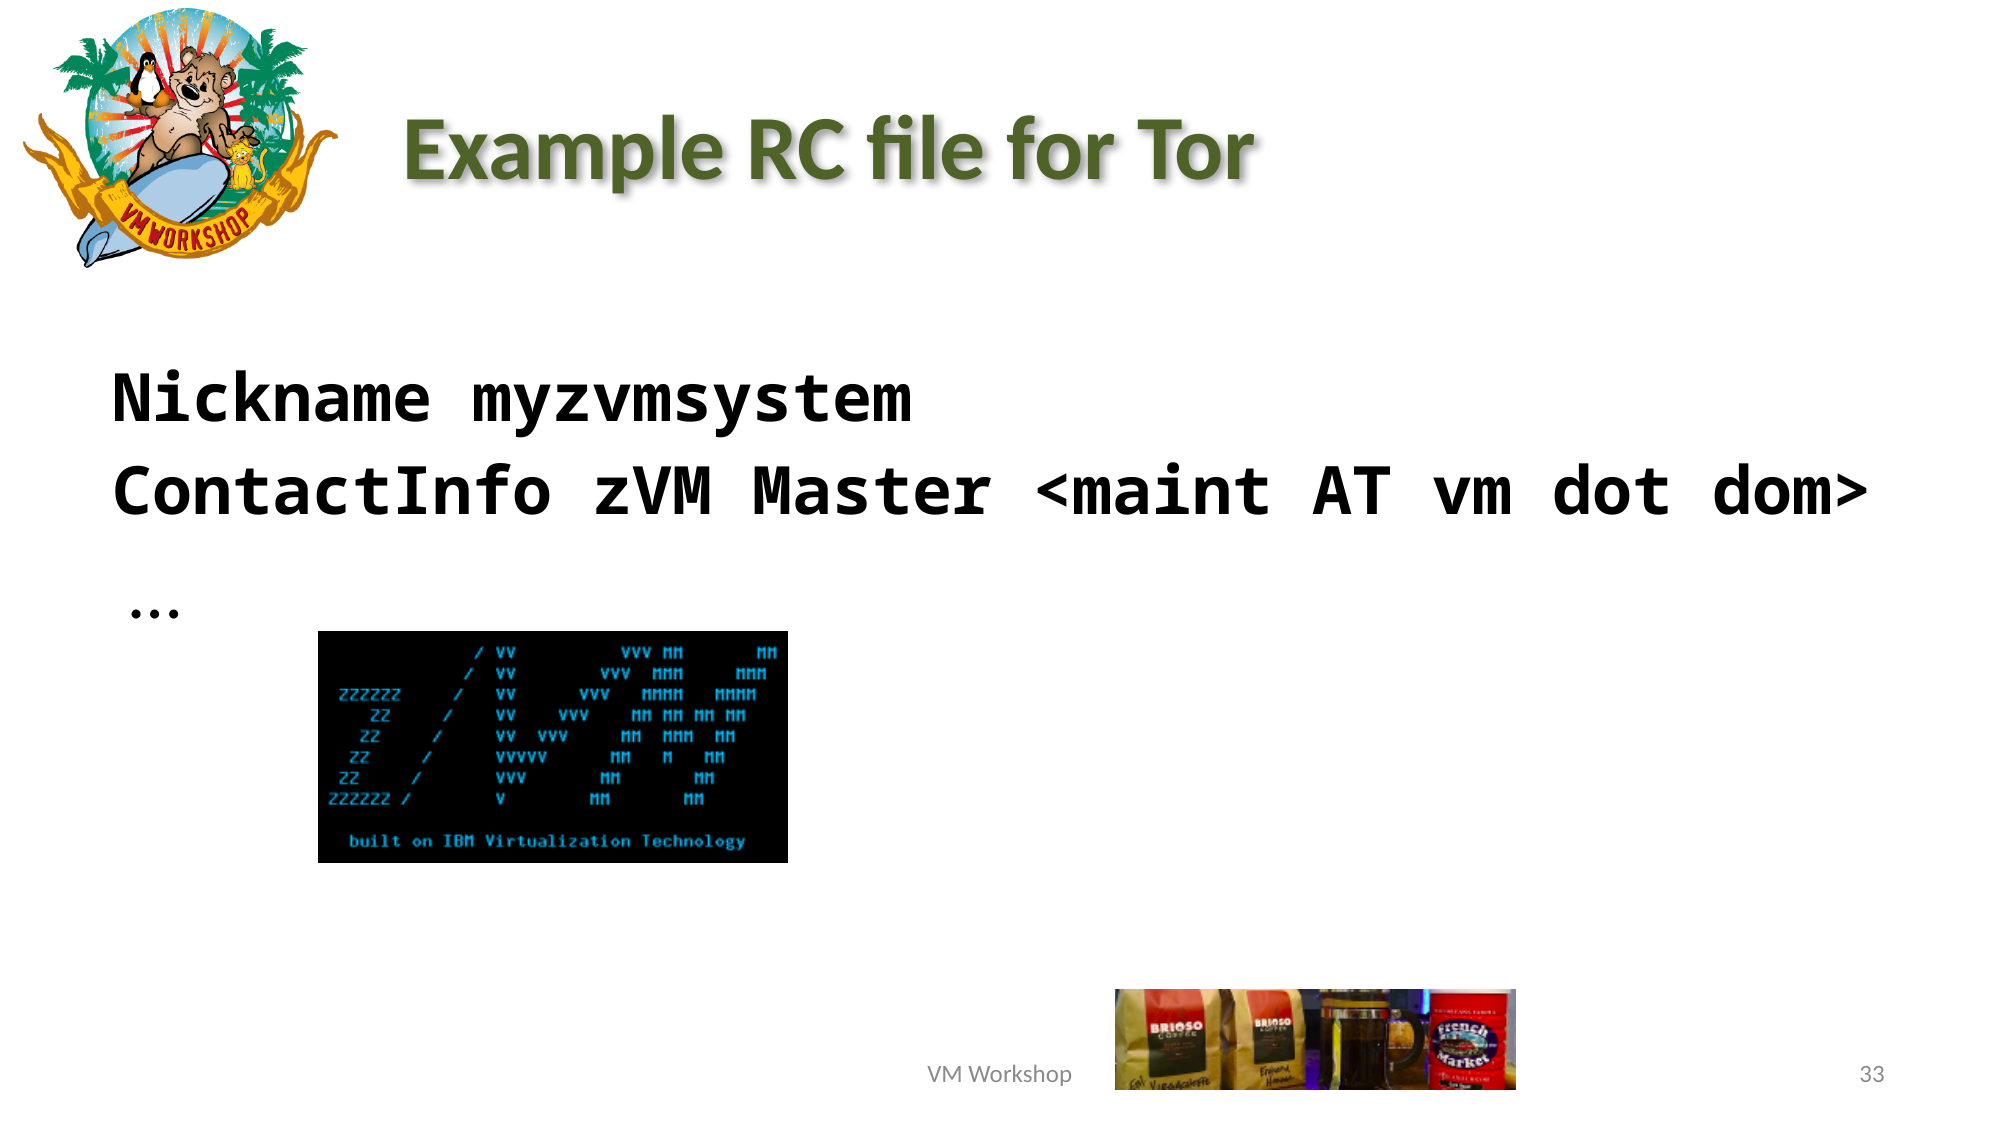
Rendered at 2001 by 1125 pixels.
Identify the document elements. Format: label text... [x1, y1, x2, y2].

picture [1115, 1041, 1516, 1090]
picture [23, 8, 338, 269]
picture [318, 631, 788, 863]
title Example RC file for Tor [387, 49, 1917, 237]
list Nickname myzvmsystem ContactInfo zVM Master <maint AT vm dot dom> … [112, 251, 1988, 1041]
